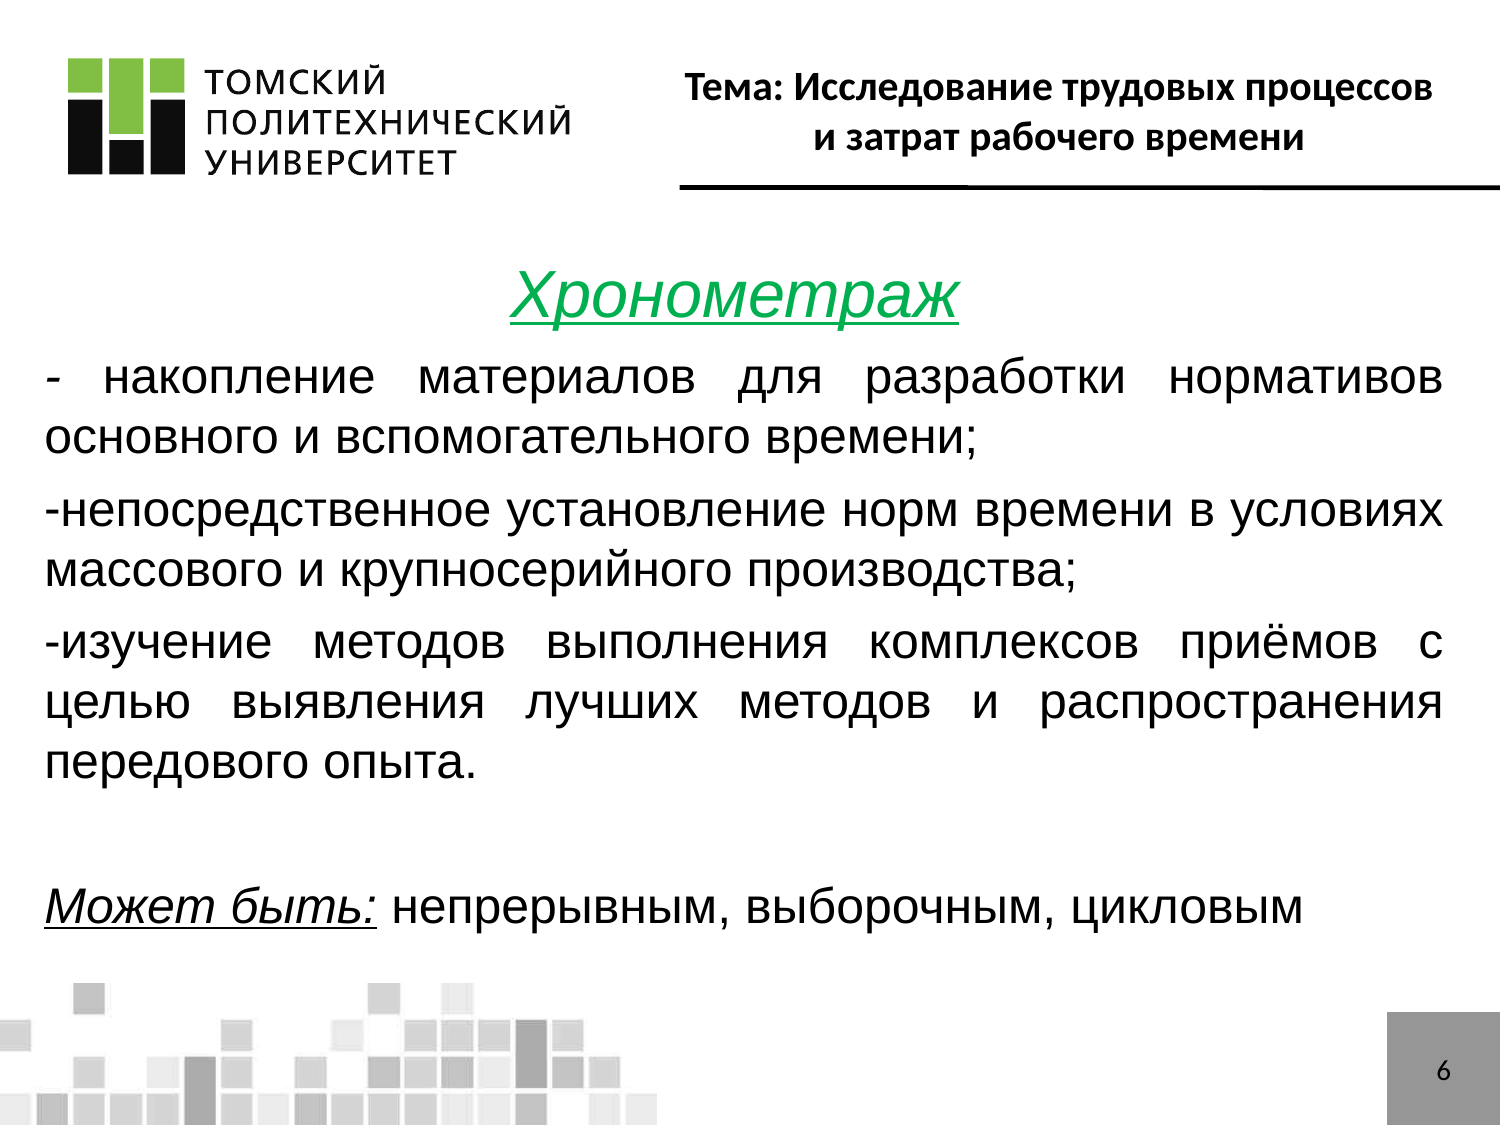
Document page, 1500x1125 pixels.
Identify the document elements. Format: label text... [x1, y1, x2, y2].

text_box 6 [1387, 1012, 1500, 1125]
text_box [365, 69, 384, 95]
text_box [226, 69, 251, 95]
text_box [336, 110, 351, 135]
text_box [289, 110, 308, 135]
picture [0, 983, 657, 1125]
text_box [232, 150, 251, 175]
text_box [555, 104, 565, 109]
text_box [455, 110, 470, 135]
text_box [258, 150, 278, 175]
text_box [68, 58, 103, 93]
text_box [419, 150, 434, 175]
text_box [204, 69, 224, 95]
text_box [109, 58, 144, 134]
text_box [396, 150, 415, 175]
text_box [499, 110, 519, 135]
text_box [285, 150, 301, 175]
text_box [475, 109, 494, 135]
text_box [550, 110, 570, 135]
text_box [524, 110, 543, 135]
text_box [348, 150, 367, 176]
text_box [408, 110, 428, 135]
text_box [433, 110, 449, 135]
text_box [372, 150, 391, 175]
text_box [260, 110, 282, 135]
text_box [312, 110, 332, 135]
text_box [313, 69, 334, 95]
text_box [256, 69, 284, 95]
text_box [232, 109, 256, 135]
text_box [369, 64, 380, 69]
text_box [437, 150, 457, 175]
title Тема: Исследование трудовых процессов и затрат рабочего времени [656, 37, 1463, 180]
text_box [382, 110, 401, 135]
text_box [207, 110, 227, 135]
list Хронометраж - накопление материалов для разработки нормативов основного и вспомогательного времени; непосредственное установление норм времени в условиях массового и крупносерийного производства; изучение методов выполнения комплексов приёмов с целью выявления лучших методов и распространения передового опыта. Может быть: непрерывным, выборочным, цикловым [29, 243, 1459, 1035]
text_box [289, 69, 309, 95]
text_box [354, 110, 378, 135]
text_box [150, 99, 185, 175]
text_box [109, 140, 144, 175]
text_box [204, 150, 228, 175]
text_box [328, 150, 345, 175]
text_box [338, 69, 358, 95]
text_box [308, 150, 322, 175]
text_box [68, 99, 103, 175]
text_box [150, 58, 185, 93]
